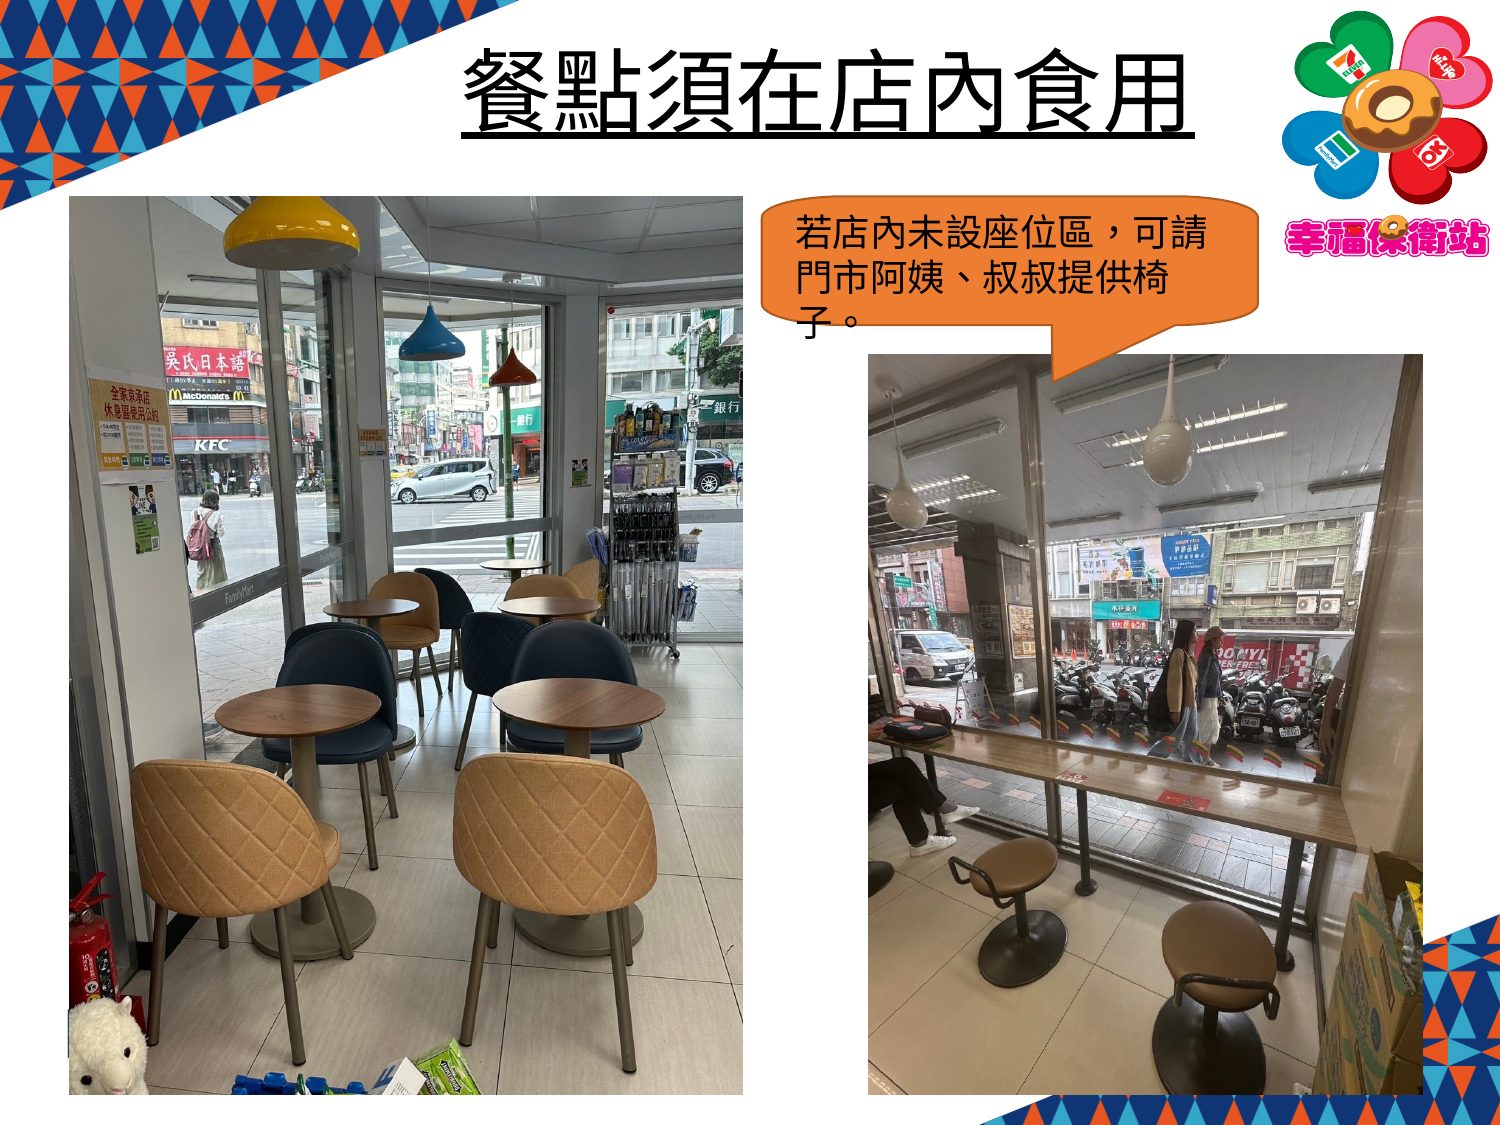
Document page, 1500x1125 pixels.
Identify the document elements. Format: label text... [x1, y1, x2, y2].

title 餐點須在店內食用 [445, 19, 1459, 173]
text_box 8 [1121, 1042, 1459, 1103]
picture [868, 354, 1423, 1095]
picture [69, 196, 743, 1095]
text_box 若店內未設座位區，可請門市阿姨、叔叔提供椅子。 [761, 196, 1258, 383]
